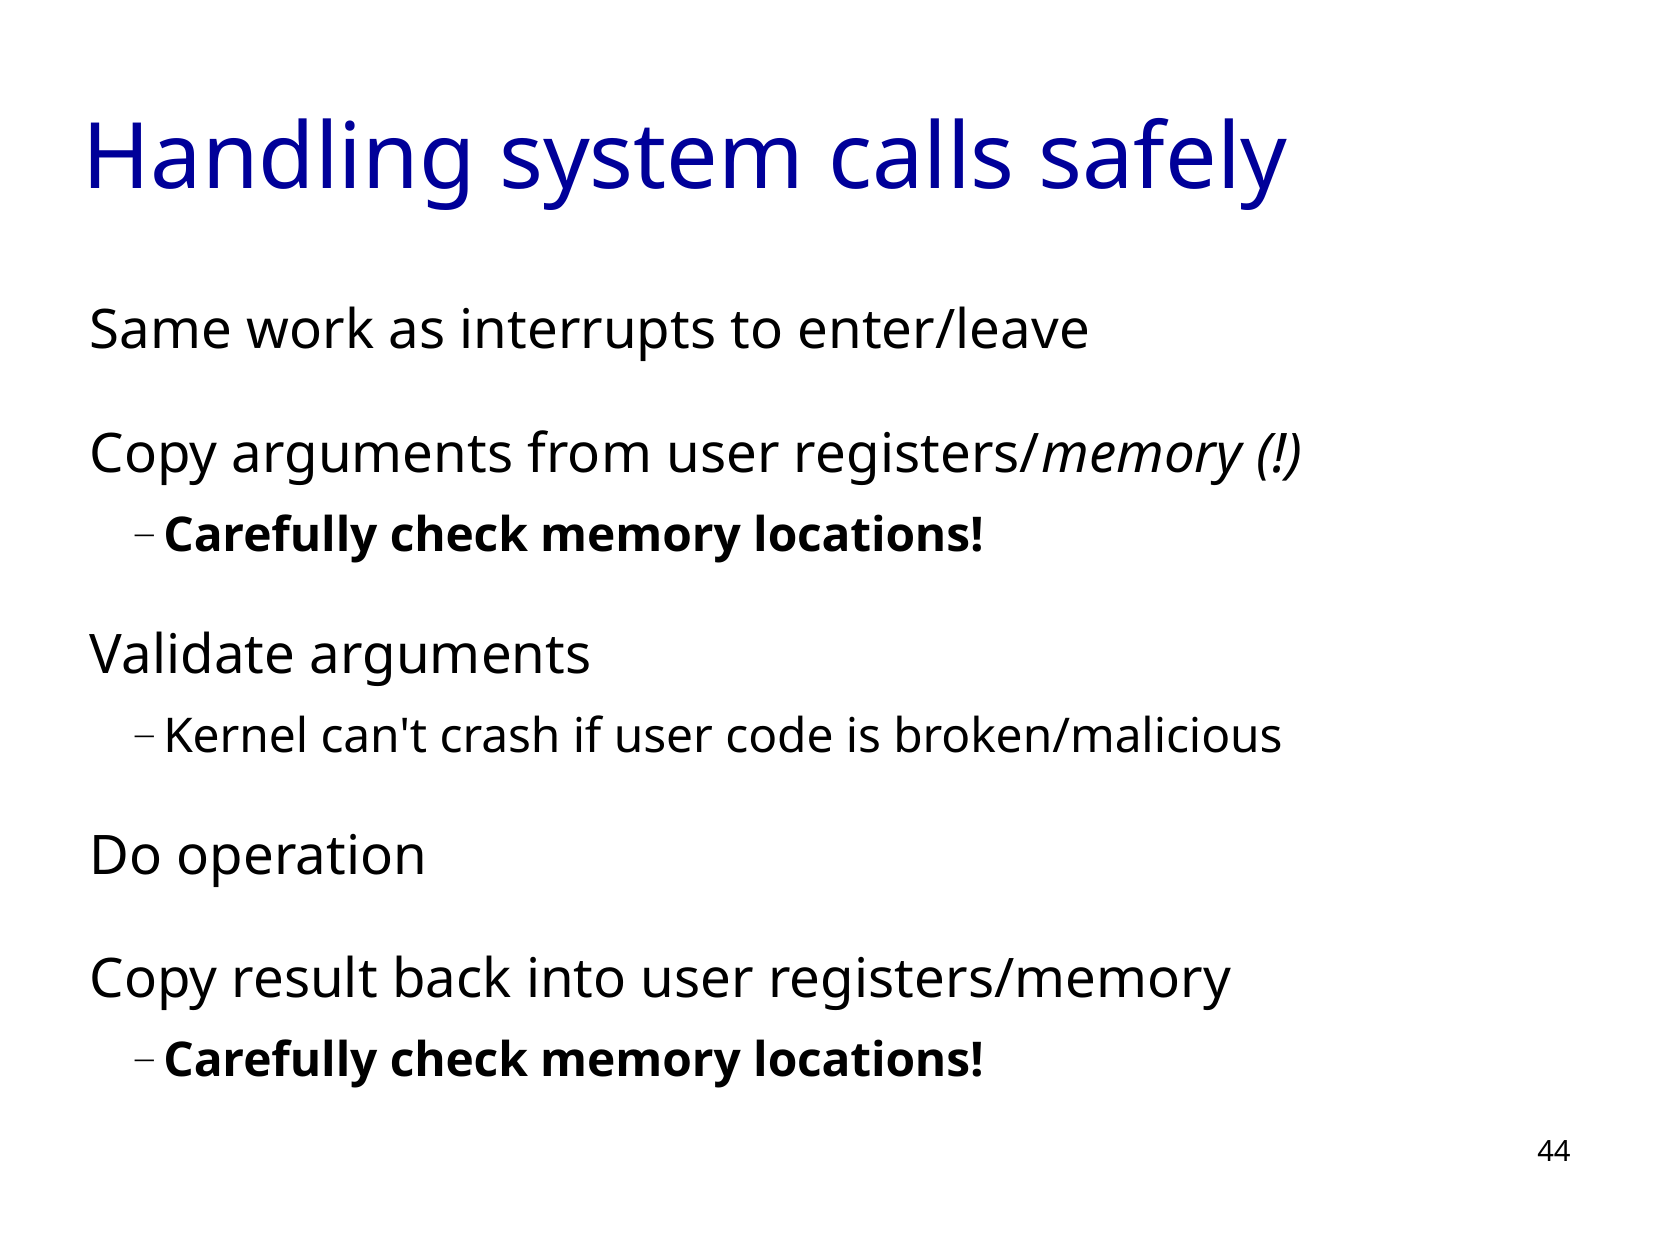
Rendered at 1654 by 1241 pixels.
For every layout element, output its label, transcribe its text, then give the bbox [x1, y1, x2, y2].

list Same work as interrupts to enter/leave Copy arguments from user registers/memory (!) Carefully check memory locations! Validate arguments Kernel can't crash if user code is broken/malicious Do operation Copy result back into user registers/memory Carefully check memory locations! [60, 290, 1571, 1096]
title Handling system calls safely [82, 49, 1571, 257]
